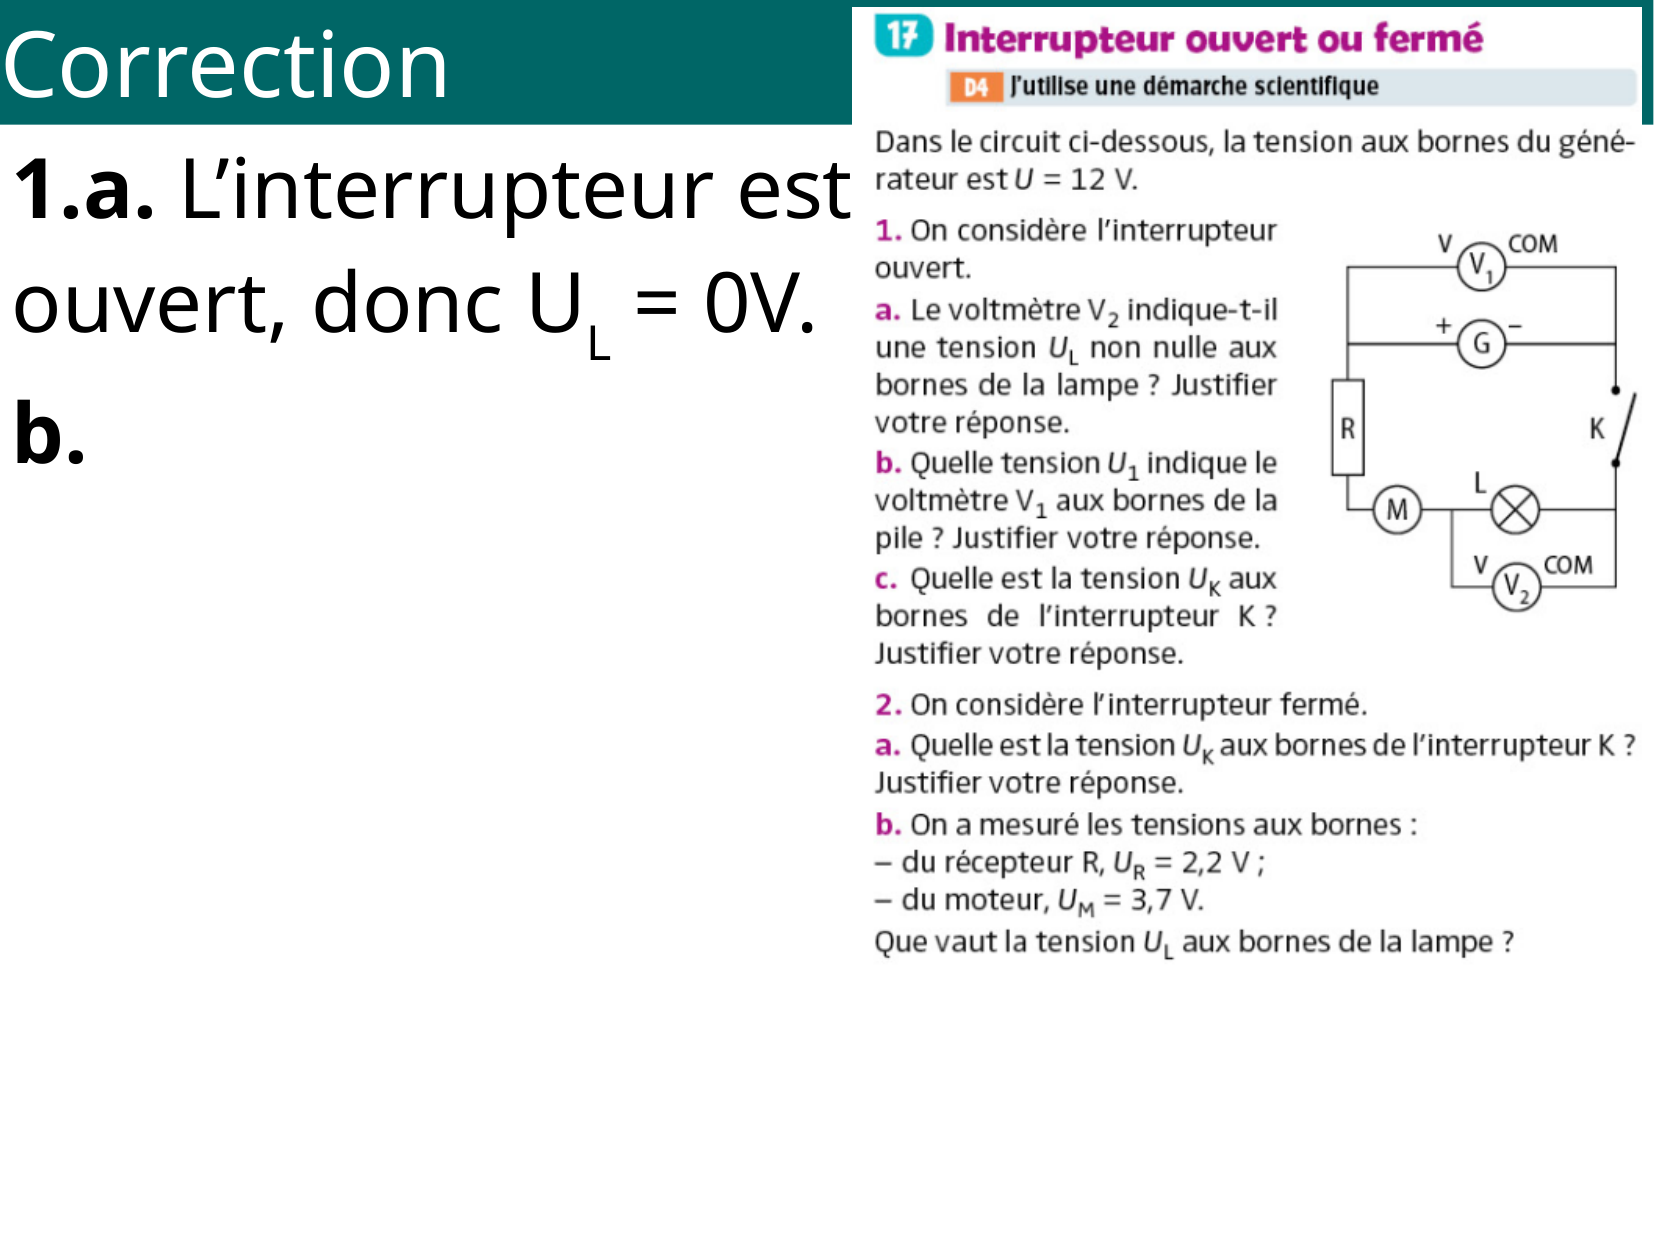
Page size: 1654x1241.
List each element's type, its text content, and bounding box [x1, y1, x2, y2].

picture [852, 7, 1642, 969]
title Correction [0, 4, 1654, 120]
subtitle 1.a. L’interrupteur est ouvert, donc UL = 0V. b. [11, 129, 1642, 1229]
